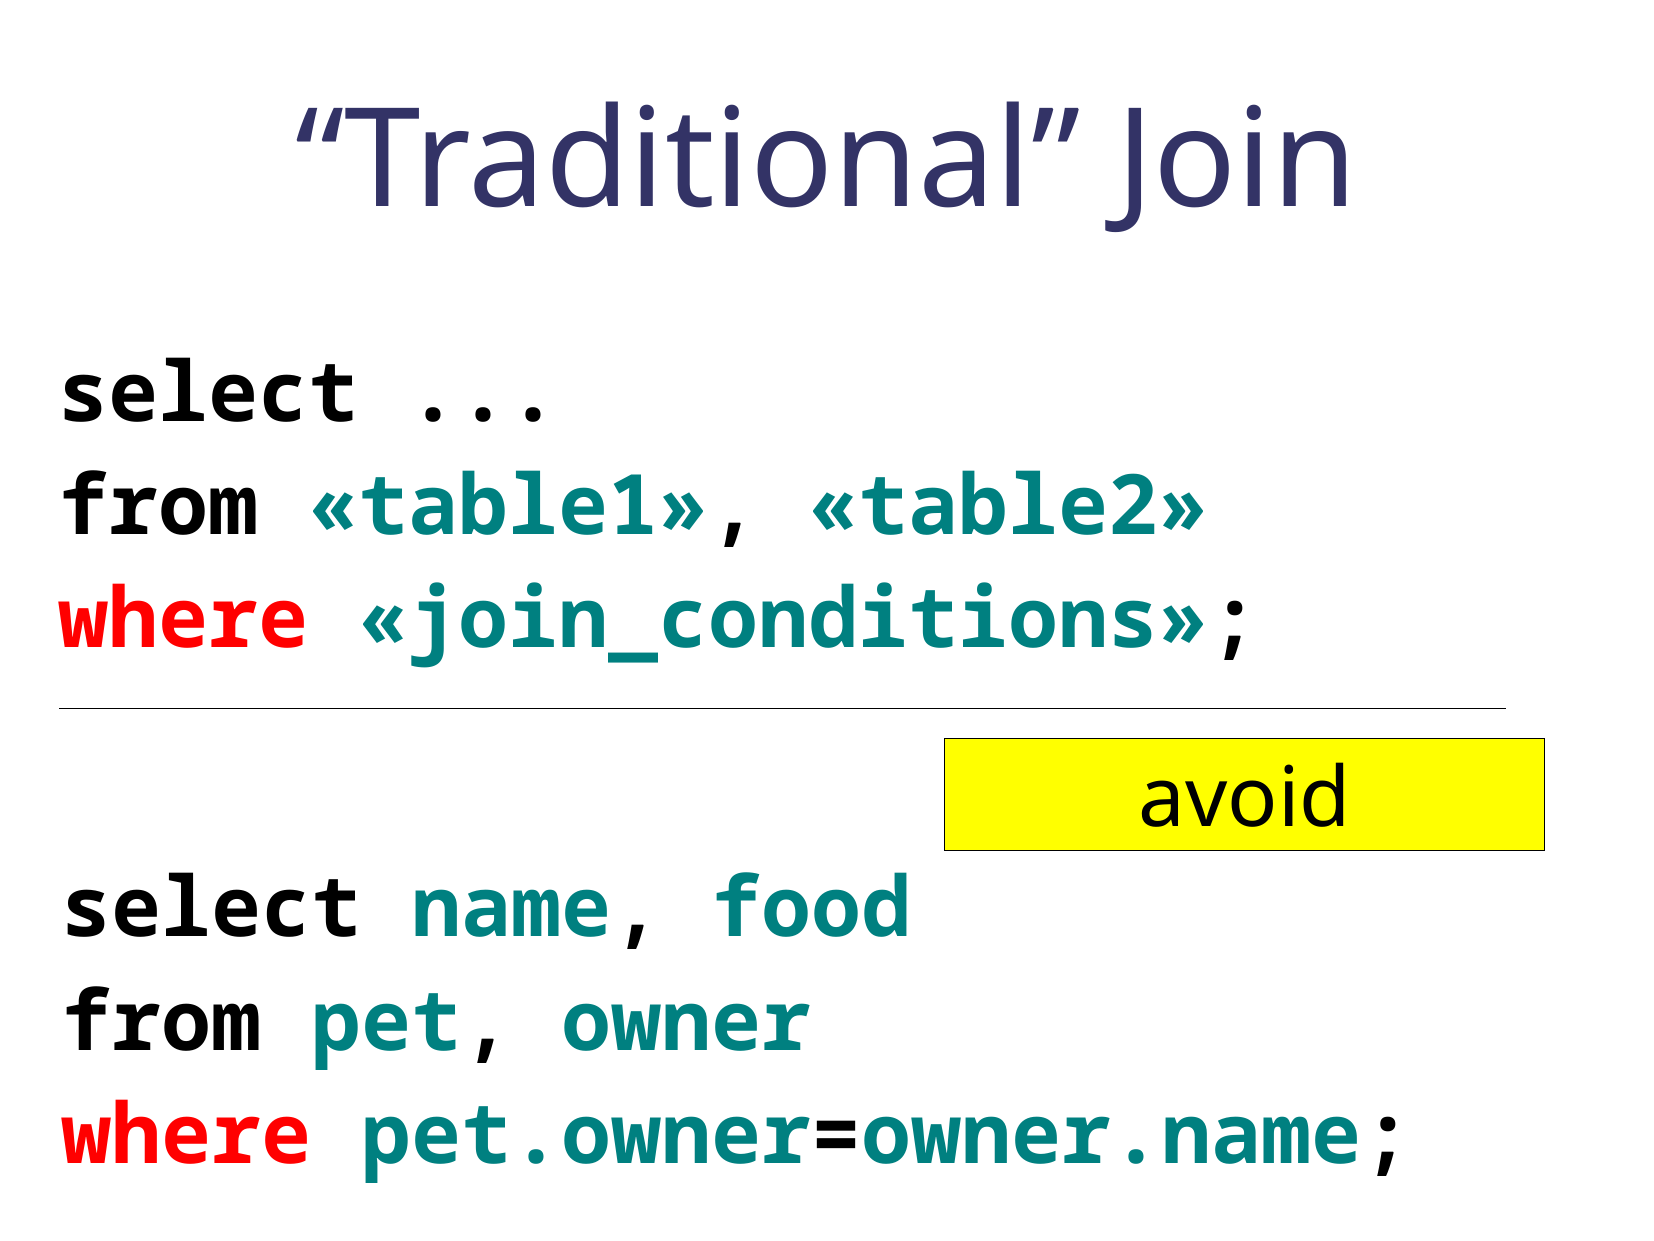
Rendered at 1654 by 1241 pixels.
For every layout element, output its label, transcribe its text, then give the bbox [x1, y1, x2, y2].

text_box avoid [944, 738, 1545, 851]
text_box select name, food from pet, owner where pet.owner=owner.name; [61, 847, 1565, 1136]
subtitle select ... from «table1», «table2» where «join_conditions»; [59, 331, 1597, 621]
title “Traditional” Join [82, 56, 1571, 250]
